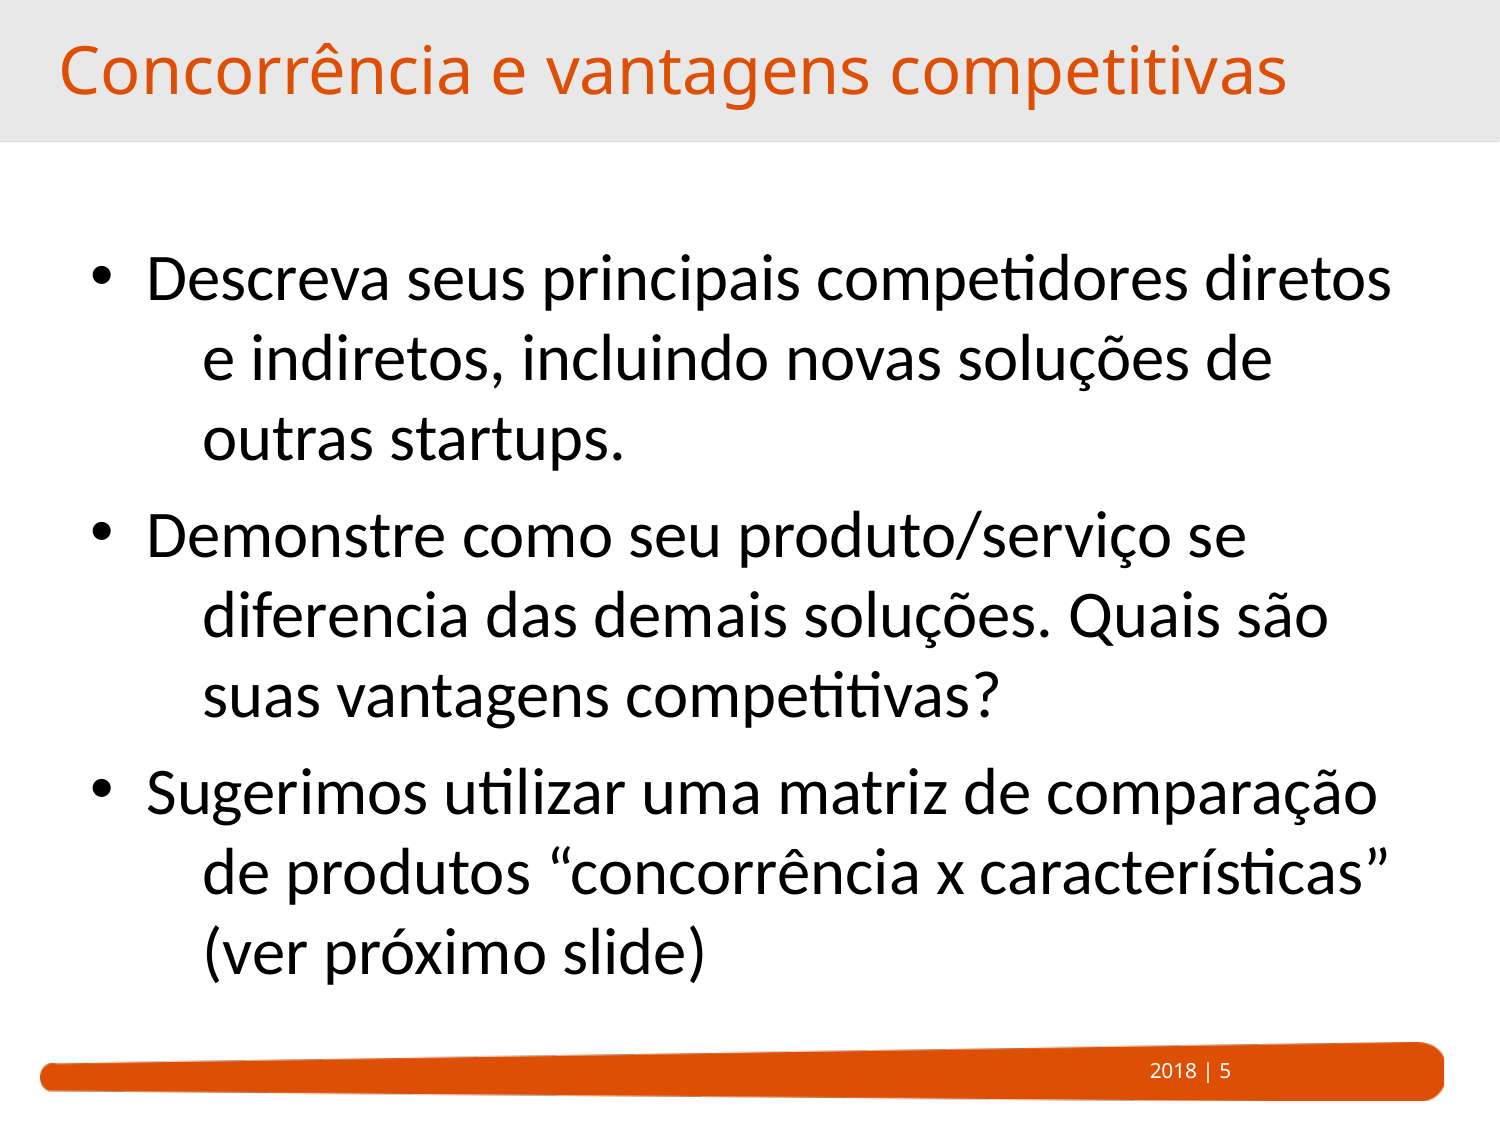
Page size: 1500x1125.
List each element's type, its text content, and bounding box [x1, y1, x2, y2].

text_box Concorrência e vantagens competitivas [58, 2, 1440, 148]
text_box Descreva seus principais competidores diretos e indiretos, incluindo novas soluções de outras startups. Demonstre como seu produto/serviço se diferencia das demais soluções. Quais são suas vantagens competitivas? Sugerimos utilizar uma matriz de comparação de produtos “concorrência x características” (ver próximo slide) [75, 226, 1426, 1059]
